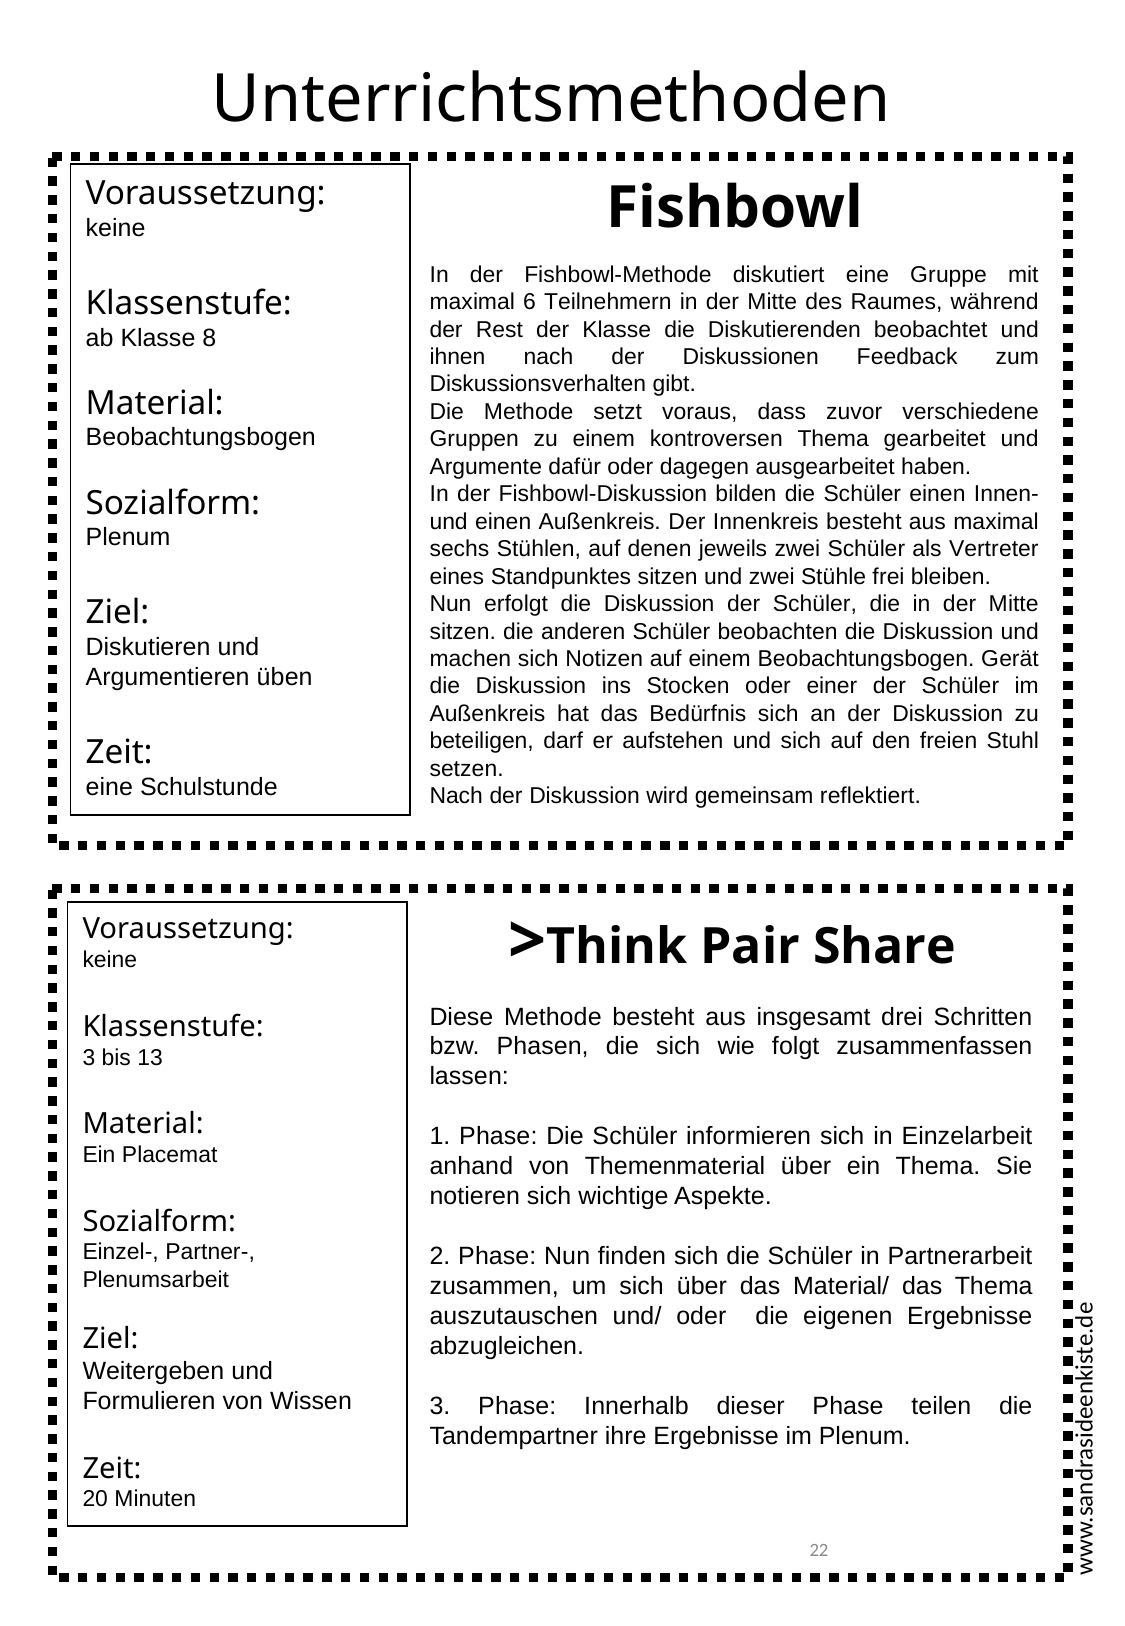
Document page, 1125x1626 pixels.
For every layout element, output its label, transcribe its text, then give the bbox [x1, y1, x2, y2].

text_box In der Fishbowl-Methode diskutiert eine Gruppe mit maximal 6 Teilnehmern in der Mitte des Raumes, während der Rest der Klasse die Diskutierenden beobachtet und ihnen nach der Diskussionen Feedback zum Diskussionsverhalten gibt. Die Methode setzt voraus, dass zuvor verschiedene Gruppen zu einem kontroversen Thema gearbeitet und Argumente dafür oder dagegen ausgearbeitet haben. In der Fishbowl-Diskussion bilden die Schüler einen Innen- und einen Außenkreis. Der Innenkreis besteht aus maximal sechs Stühlen, auf denen jeweils zwei Schüler als Vertreter eines Standpunktes sitzen und zwei Stühle frei bleiben. Nun erfolgt die Diskussion der Schüler, die in der Mitte sitzen. die anderen Schüler beobachten die Diskussion und machen sich Notizen auf einem Beobachtungsbogen. Gerät die Diskussion ins Stocken oder einer der Schüler im Außenkreis hat das Bedürfnis sich an der Diskussion zu beteiligen, darf er aufstehen und sich auf den freien Stuhl setzen. Nach der Diskussion wird gemeinsam reflektiert. [414, 251, 1055, 823]
text_box Fishbowl [412, 161, 1057, 248]
text_box Voraussetzung: keine Klassenstufe: ab Klasse 8 Material: Beobachtungsbogen Sozialform: Plenum Ziel: Diskutieren und Argumentieren üben Zeit: eine Schulstunde [70, 163, 411, 816]
text_box Unterrichtsmethoden [52, 47, 1069, 144]
text_box www.sandrasideenkiste.de [1059, 1074, 1106, 1591]
text_box [794, 1506, 1048, 1593]
text_box >Think Pair Share [410, 888, 1055, 985]
text_box Voraussetzung: keine Klassenstufe: 3 bis 13 Material: Ein Placemat Sozialform: Einzel-, Partner-, Plenumsarbeit Ziel: Weitergeben und Formulieren von Wissen Zeit: 20 Minuten [67, 902, 408, 1526]
text_box Diese Methode besteht aus insgesamt drei Schritten bzw. Phasen, die sich wie folgt zusammenfassen lassen: 1. Phase: Die Schüler informieren sich in Einzelarbeit anhand von Themenmaterial über ein Thema. Sie notieren sich wichtige Aspekte. 2. Phase: Nun finden sich die Schüler in Partnerarbeit zusammen, um sich über das Material/ das Thema auszutauschen und/ oder die eigenen Ergebnisse abzugleichen. 3. Phase: Innerhalb dieser Phase teilen die Tandempartner ihre Ergebnisse im Plenum. [414, 992, 1055, 1462]
